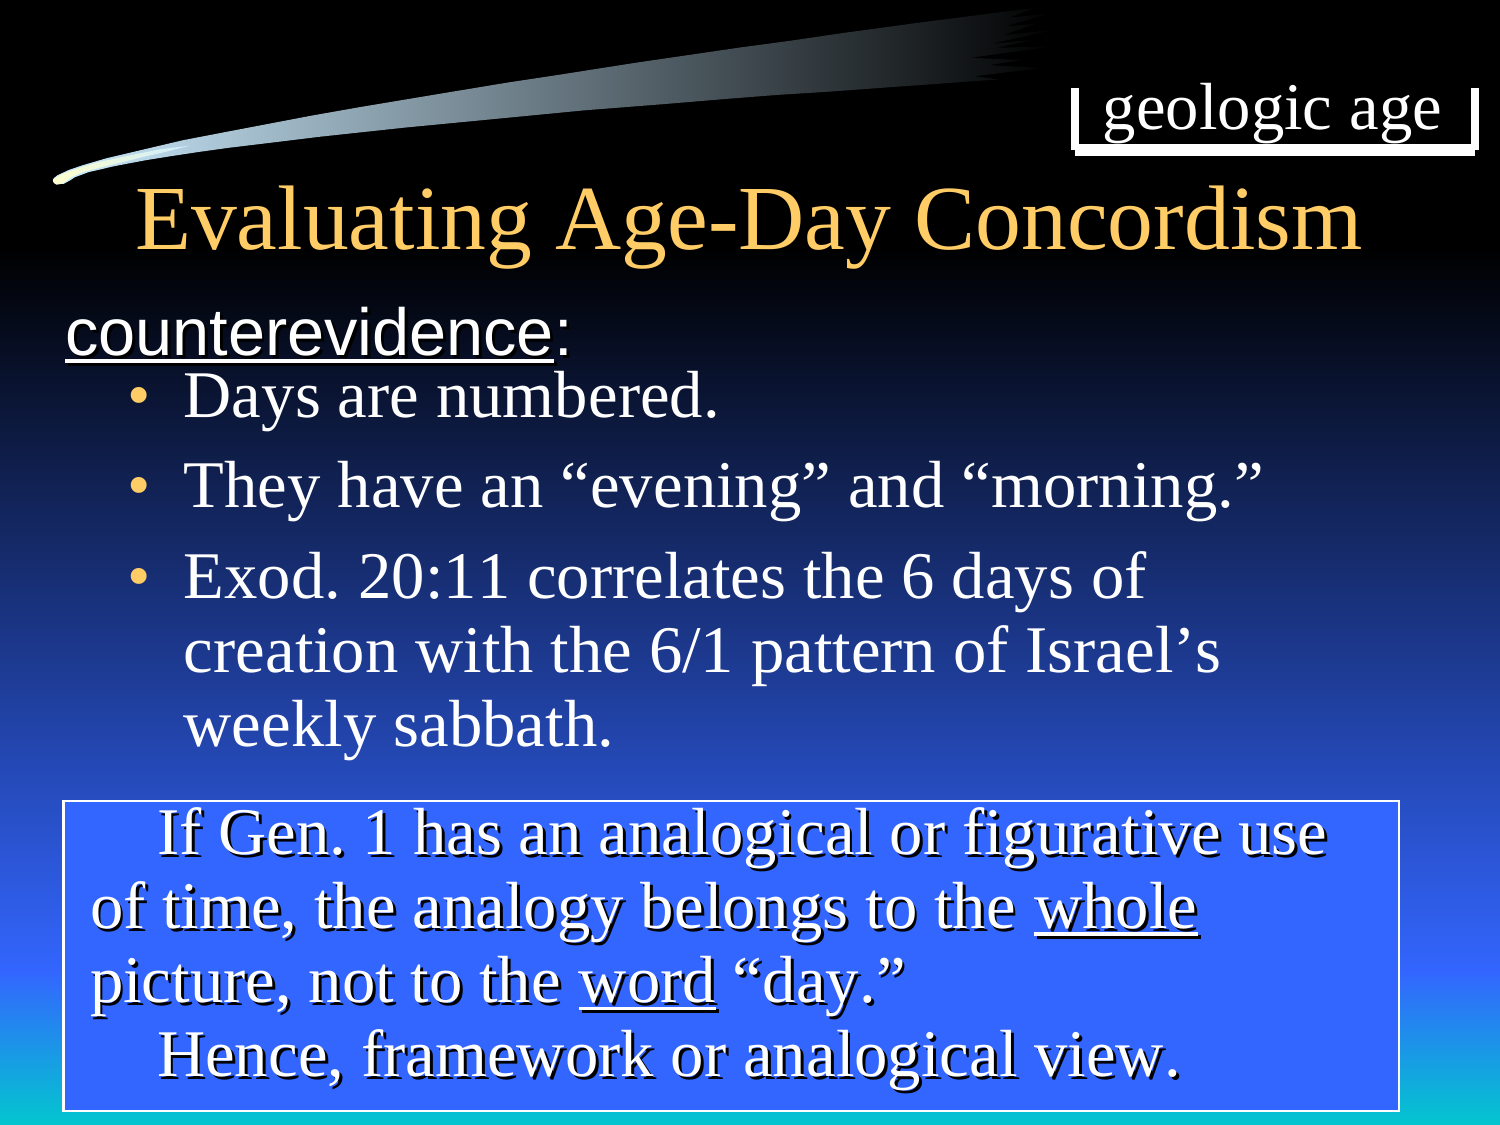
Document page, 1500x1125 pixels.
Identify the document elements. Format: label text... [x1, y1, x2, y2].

text_box [63, 800, 1399, 1112]
text_box If Gen. 1 has an analogical or figurative use of time, the analogy belongs to the whole picture, not to the word “day.” Hence, framework or analogical view. [74, 787, 1400, 1099]
text_box geologic age [1087, 62, 1463, 152]
title Evaluating Age-Day Concordism [112, 124, 1388, 313]
text_box counterevidence: [50, 287, 713, 378]
list Days are numbered. They have an “evening” and “morning.” Exod. 20:11 correlates the 6 days of creation with the 6/1 pattern of Israel’s weekly sabbath. [112, 350, 1388, 787]
